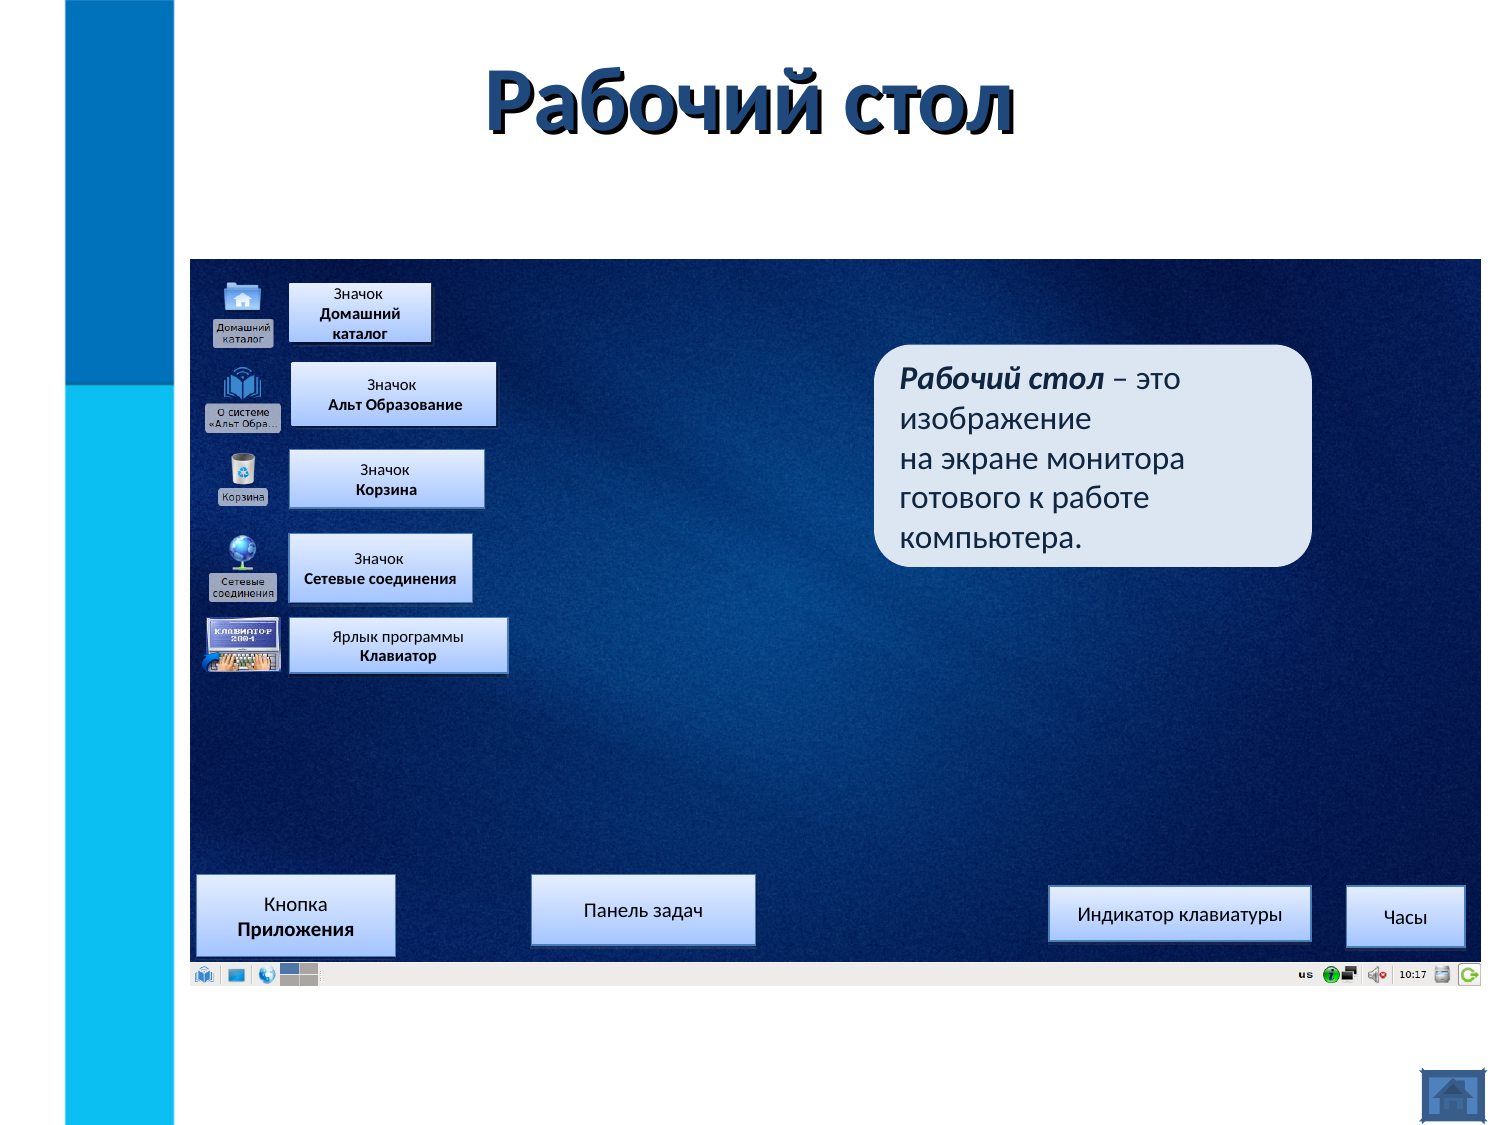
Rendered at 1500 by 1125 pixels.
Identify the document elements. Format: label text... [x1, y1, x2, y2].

text_box Значок Альт Образование [291, 362, 497, 426]
picture [0, 0, 1500, 1125]
text_box [1425, 1072, 1483, 1120]
text_box Индикатор клавиатуры [1049, 885, 1311, 941]
text_box Значок Домашний каталог [289, 283, 432, 342]
text_box Значок Сетевые соединения [289, 533, 473, 603]
text_box Панель задач [531, 874, 756, 945]
text_box Кнопка Приложения [196, 874, 396, 957]
text_box Рабочий стол – это изображение на экране монитора готового к работе компьютера. [874, 344, 1312, 567]
text_box Часы [1346, 885, 1466, 947]
text_box Значок Корзина [289, 449, 485, 508]
title Рабочий стол [75, 0, 1426, 188]
text_box Ярлык программы Клавиатор [289, 617, 508, 674]
